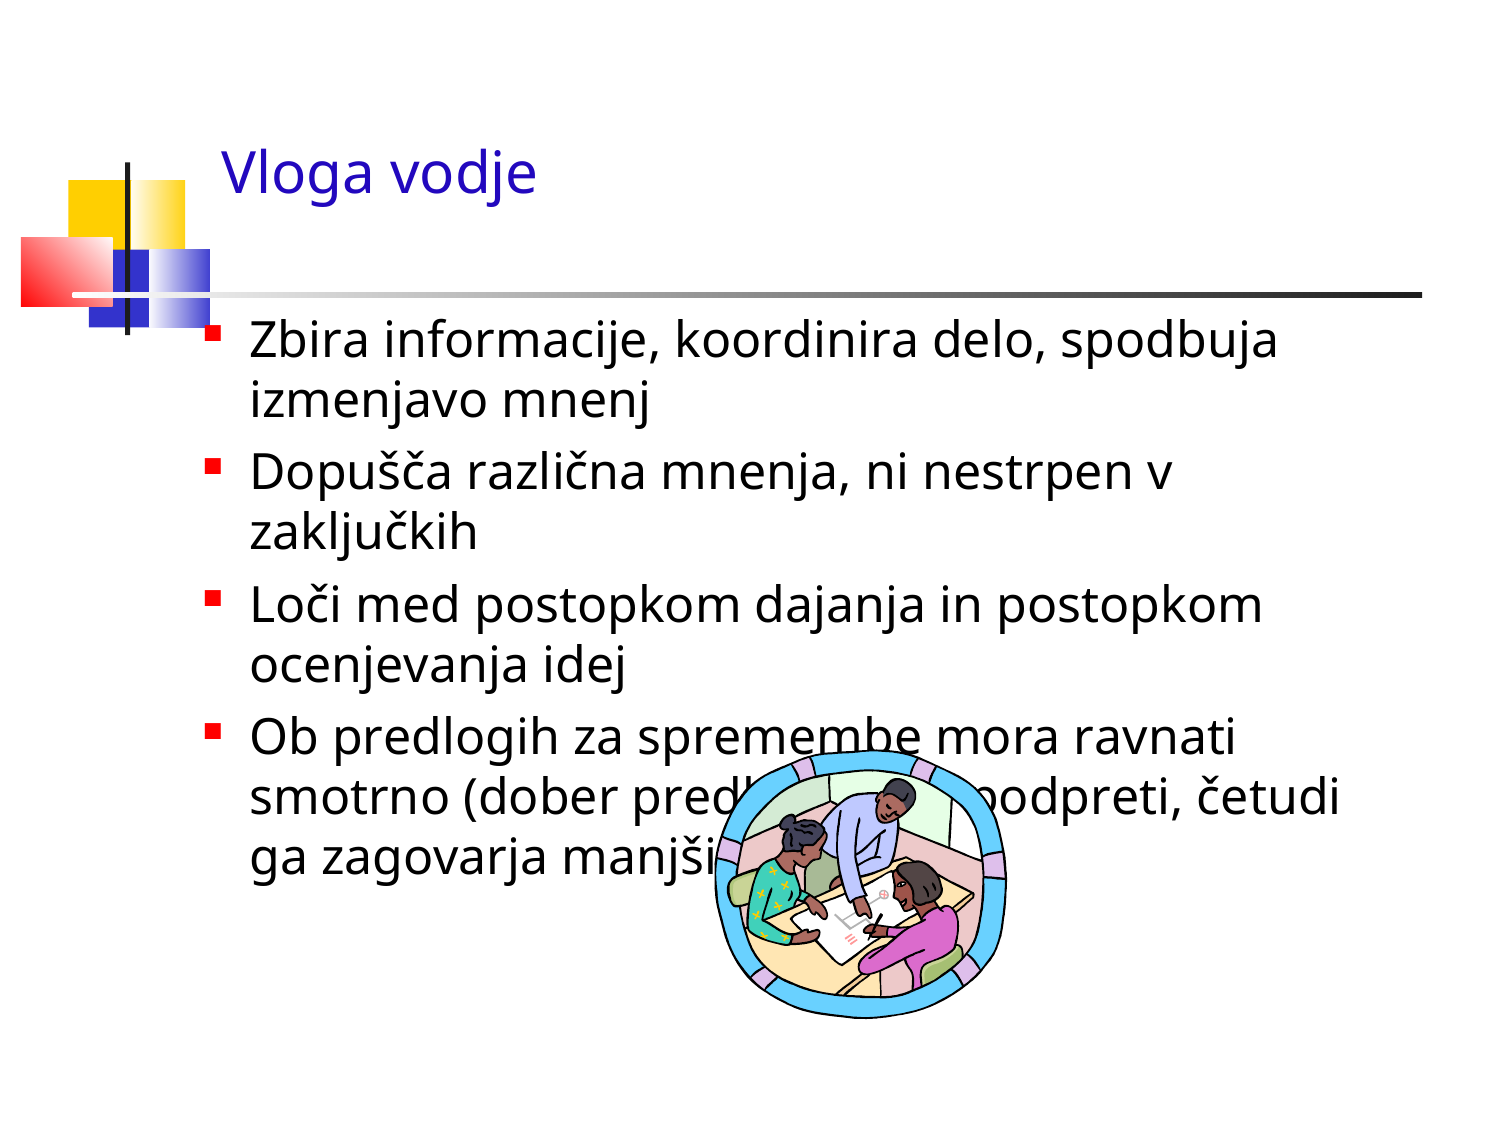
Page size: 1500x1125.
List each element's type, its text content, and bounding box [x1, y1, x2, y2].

title Vloga vodje [206, 126, 1449, 213]
list Zbira informacije, koordinira delo, spodbuja izmenjavo mnenj Dopušča različna mnenja, ni nestrpen v zaključkih Loči med postopkom dajanja in postopkom ocenjevanja idej Ob predlogih za spremembe mora ravnati smotrno (dober predlog mora podpreti, četudi ga zagovarja manjšina) [112, 299, 1388, 1000]
picture [714, 746, 1010, 1022]
